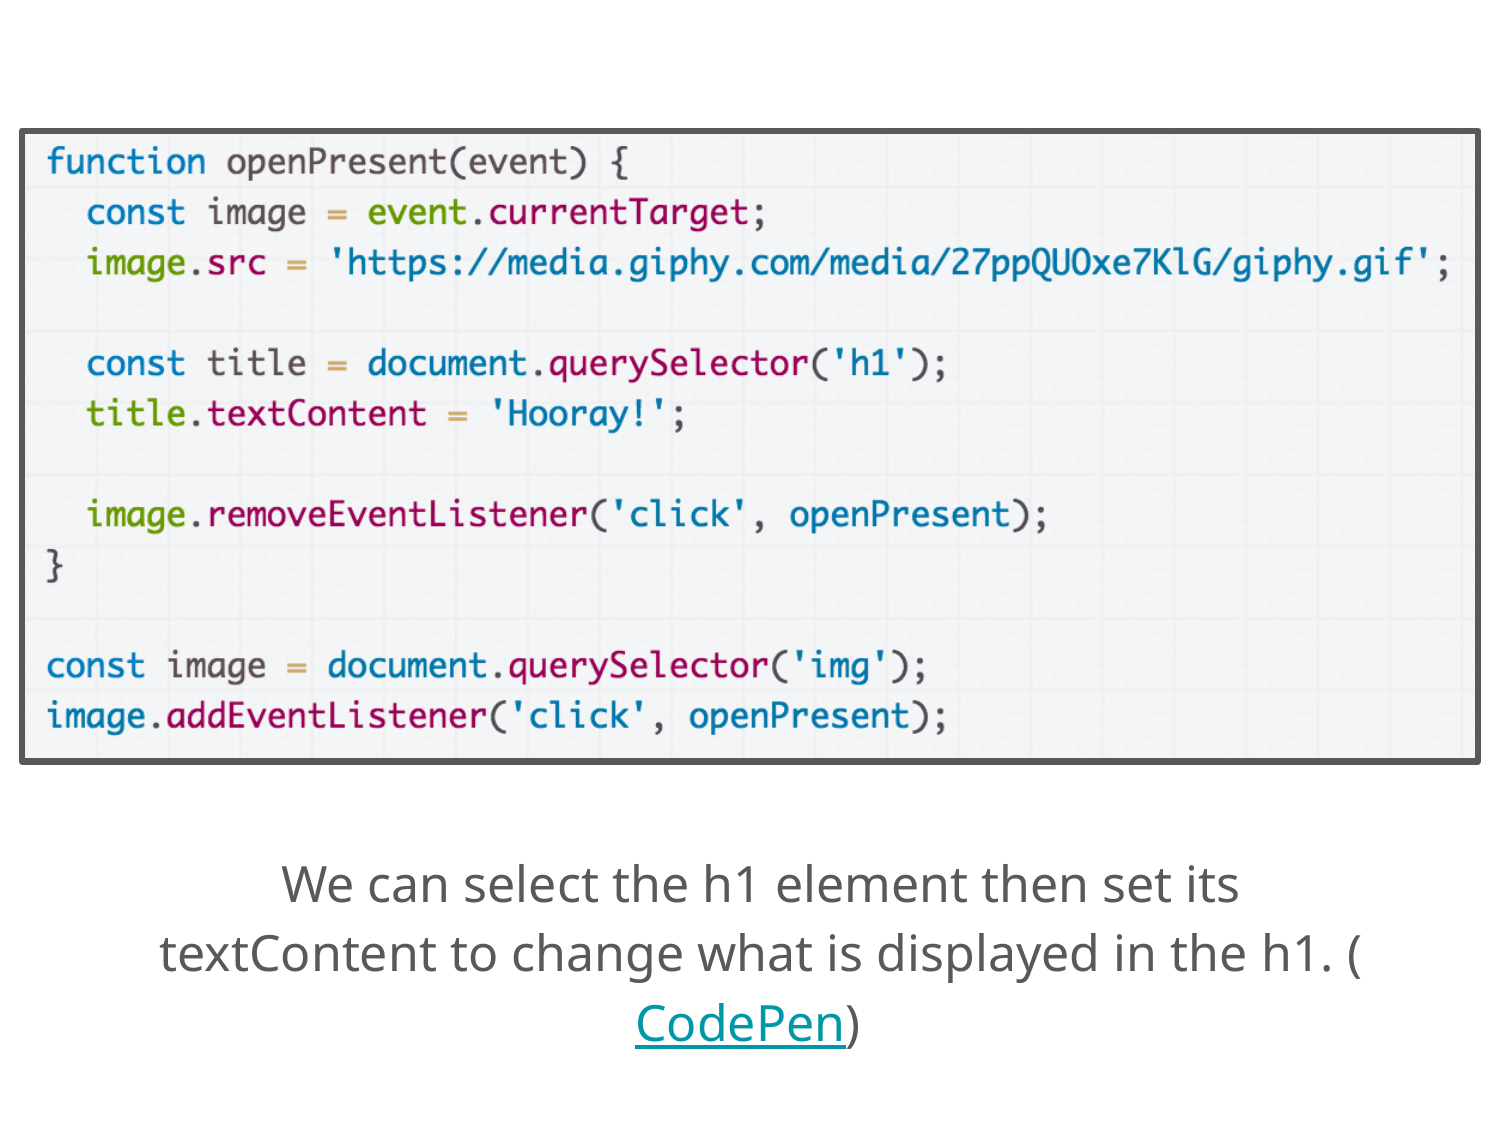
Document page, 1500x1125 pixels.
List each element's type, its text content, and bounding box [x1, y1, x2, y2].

picture [24, 133, 1475, 759]
list We can select the h1 element then set its textContent to change what is displayed in the h1. (CodePen) [139, 828, 1383, 971]
